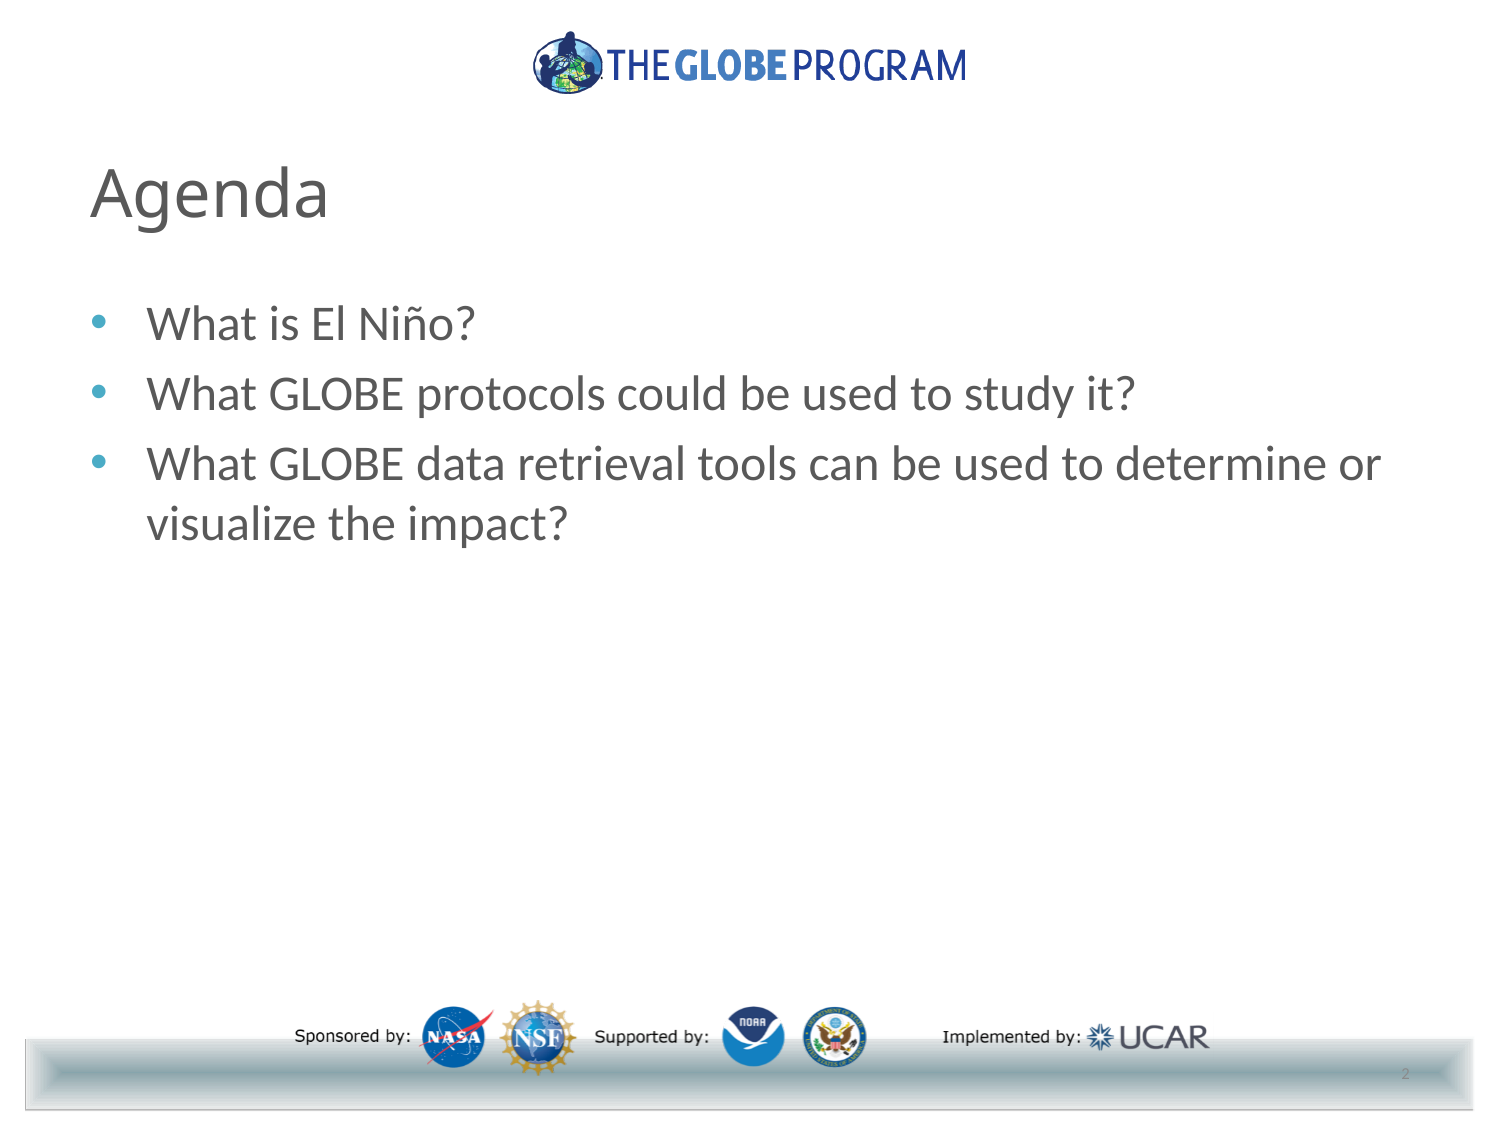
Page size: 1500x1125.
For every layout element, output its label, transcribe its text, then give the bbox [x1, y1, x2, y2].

picture [262, 1000, 1238, 1085]
picture [526, 24, 975, 100]
slide_number <number> [1074, 1042, 1425, 1103]
title Agenda [75, 119, 1425, 263]
list What is El Niño? What GLOBE protocols could be used to study it? What GLOBE data retrieval tools can be used to determine or visualize the impact? [75, 283, 1425, 979]
